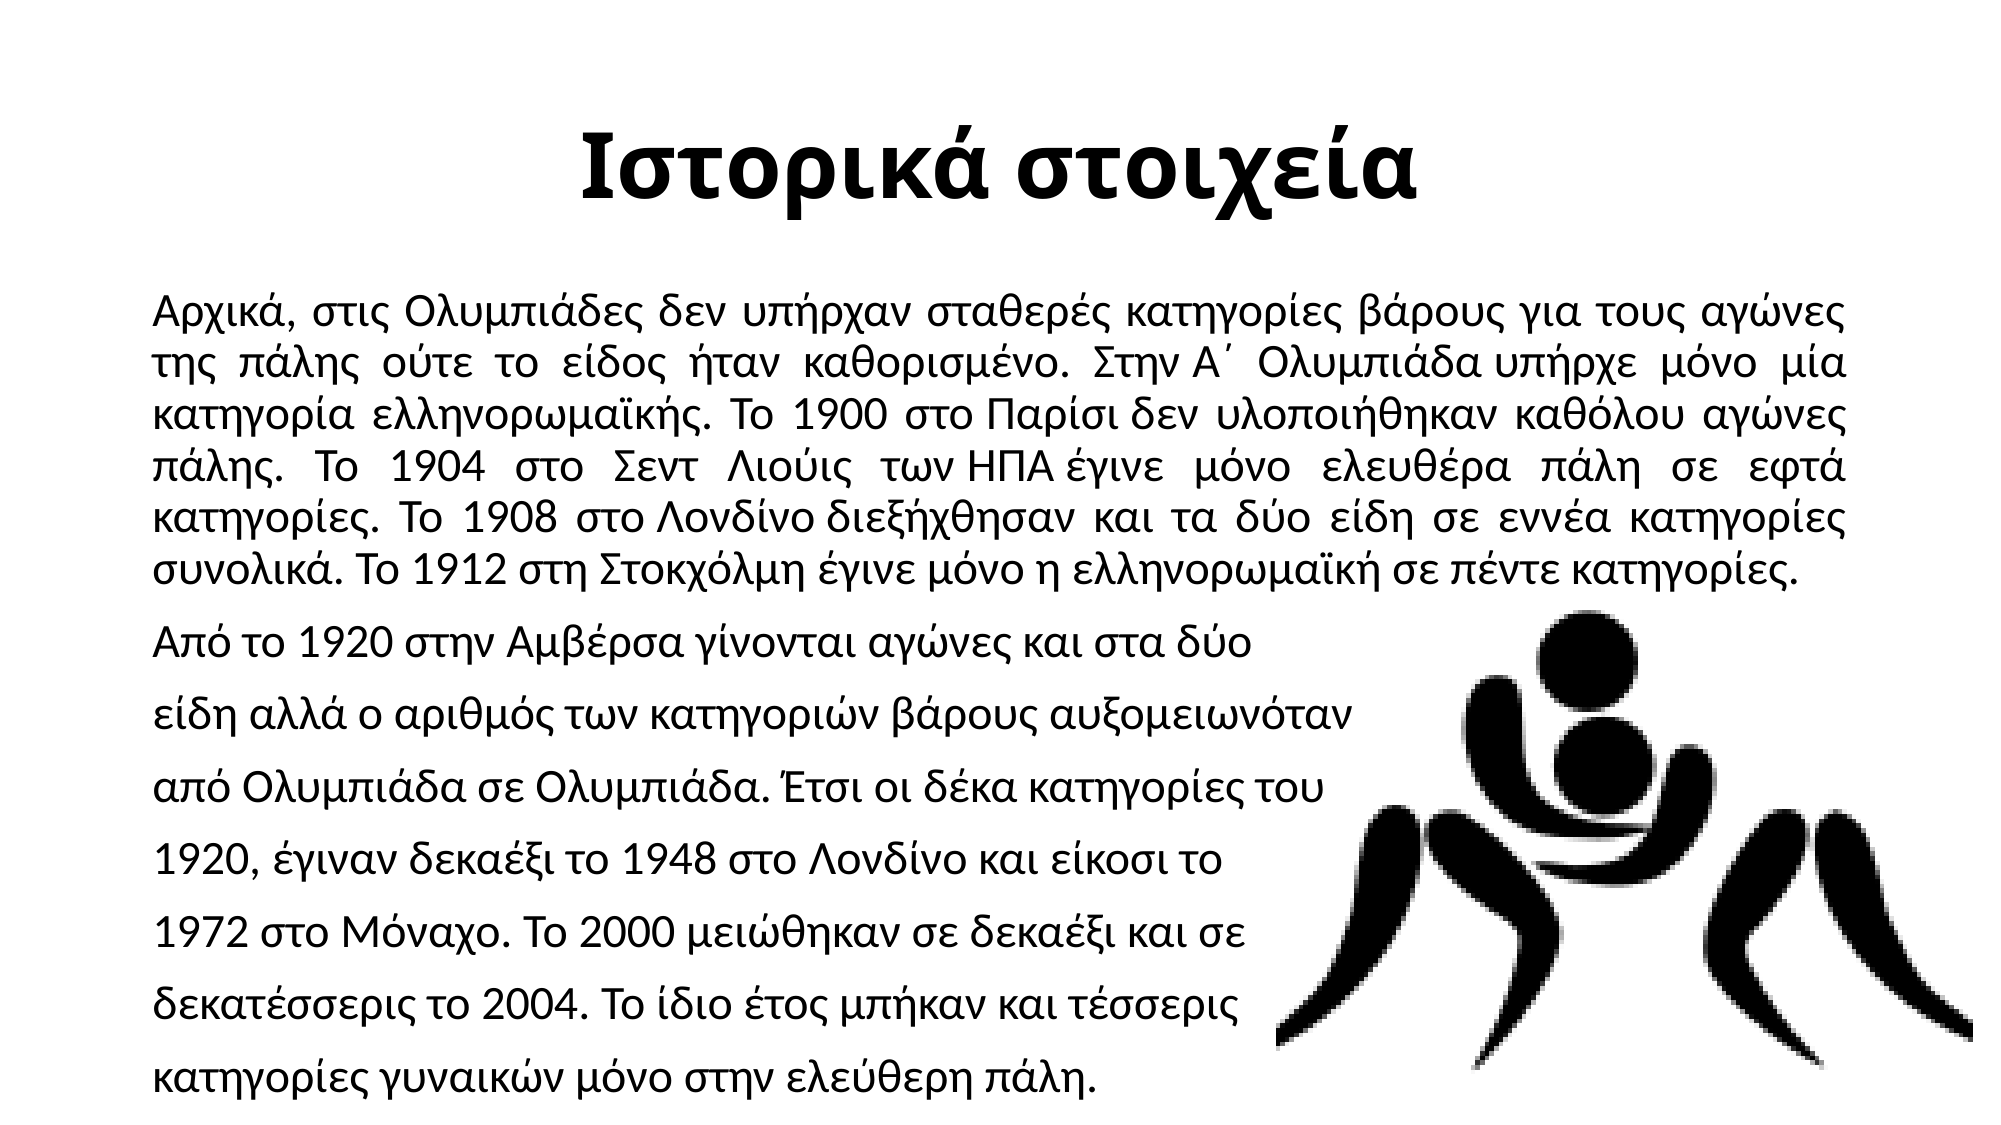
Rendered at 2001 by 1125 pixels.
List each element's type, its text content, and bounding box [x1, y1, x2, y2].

picture [1276, 494, 1973, 1125]
list Αρχικά, στις Ολυμπιάδες δεν υπήρχαν σταθερές κατηγορίες βάρους για τους αγώνες της πάλης ούτε το είδος ήταν καθορισμένο. Στην Α΄ Ολυμπιάδα υπήρχε μόνο μία κατηγορία ελληνορωμαϊκής. Το 1900 στο Παρίσι δεν υλοποιήθηκαν καθόλου αγώνες πάλης. Το 1904 στο Σεντ Λιούις των ΗΠΑ έγινε μόνο ελευθέρα πάλη σε εφτά κατηγορίες. Το 1908 στο Λονδίνο διεξήχθησαν και τα δύο είδη σε εννέα κατηγορίες συνολικά. Το 1912 στη Στοκχόλμη έγινε μόνο η ελληνορωμαϊκή σε πέντε κατηγορίες. Από το 1920 στην Αμβέρσα γίνονται αγώνες και στα δύο είδη αλλά ο αριθμός των κατηγοριών βάρους αυξομειωνόταν από Ολυμπιάδα σε Ολυμπιάδα. Έτσι οι δέκα κατηγορίες του 1920, έγιναν δεκαέξι το 1948 στο Λονδίνο και είκοσι το 1972 στο Μόναχο. Το 2000 μειώθηκαν σε δεκαέξι και σε δεκατέσσερις το 2004. Το ίδιο έτος μπήκαν και τέσσερις κατηγορίες γυναικών μόνο στην ελεύθερη πάλη. [137, 277, 1863, 992]
title Ιστορικά στοιχεία [137, 59, 1863, 277]
